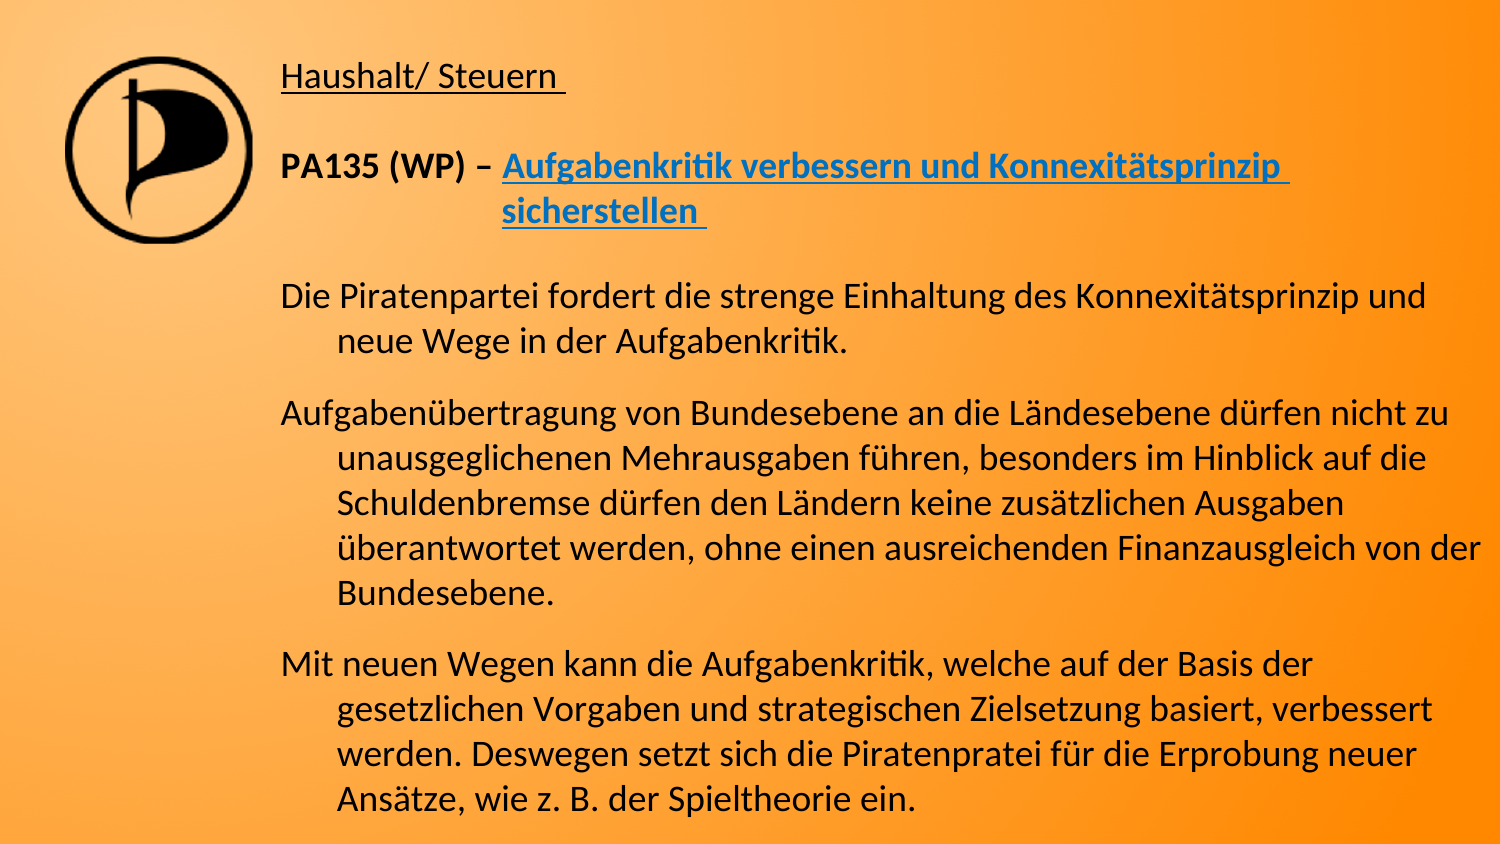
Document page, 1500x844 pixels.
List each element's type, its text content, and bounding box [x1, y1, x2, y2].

picture [0, 0, 1500, 844]
text_box Haushalt/ Steuern PA135 (WP) – Aufgabenkritik verbessern und Konnexitätsprinzip sicherstellen Die Piratenpartei fordert die strenge Einhaltung des Konnexitätsprinzip und neue Wege in der Aufgabenkritik. Aufgabenübertragung von Bundesebene an die Ländesebene dürfen nicht zu unausgeglichenen Mehrausgaben führen, besonders im Hinblick auf die Schuldenbremse dürfen den Ländern keine zusätzlichen Ausgaben überantwortet werden, ohne einen ausreichenden Finanzausgleich von der Bundesebene. Mit neuen Wegen kann die Aufgabenkritik, welche auf der Basis der gesetzlichen Vorgaben und strategischen Zielsetzung basiert, verbessert werden. Deswegen setzt sich die Piratenpratei für die Erprobung neuer Ansätze, wie z. B. der Spieltheorie ein. [265, 43, 1500, 844]
